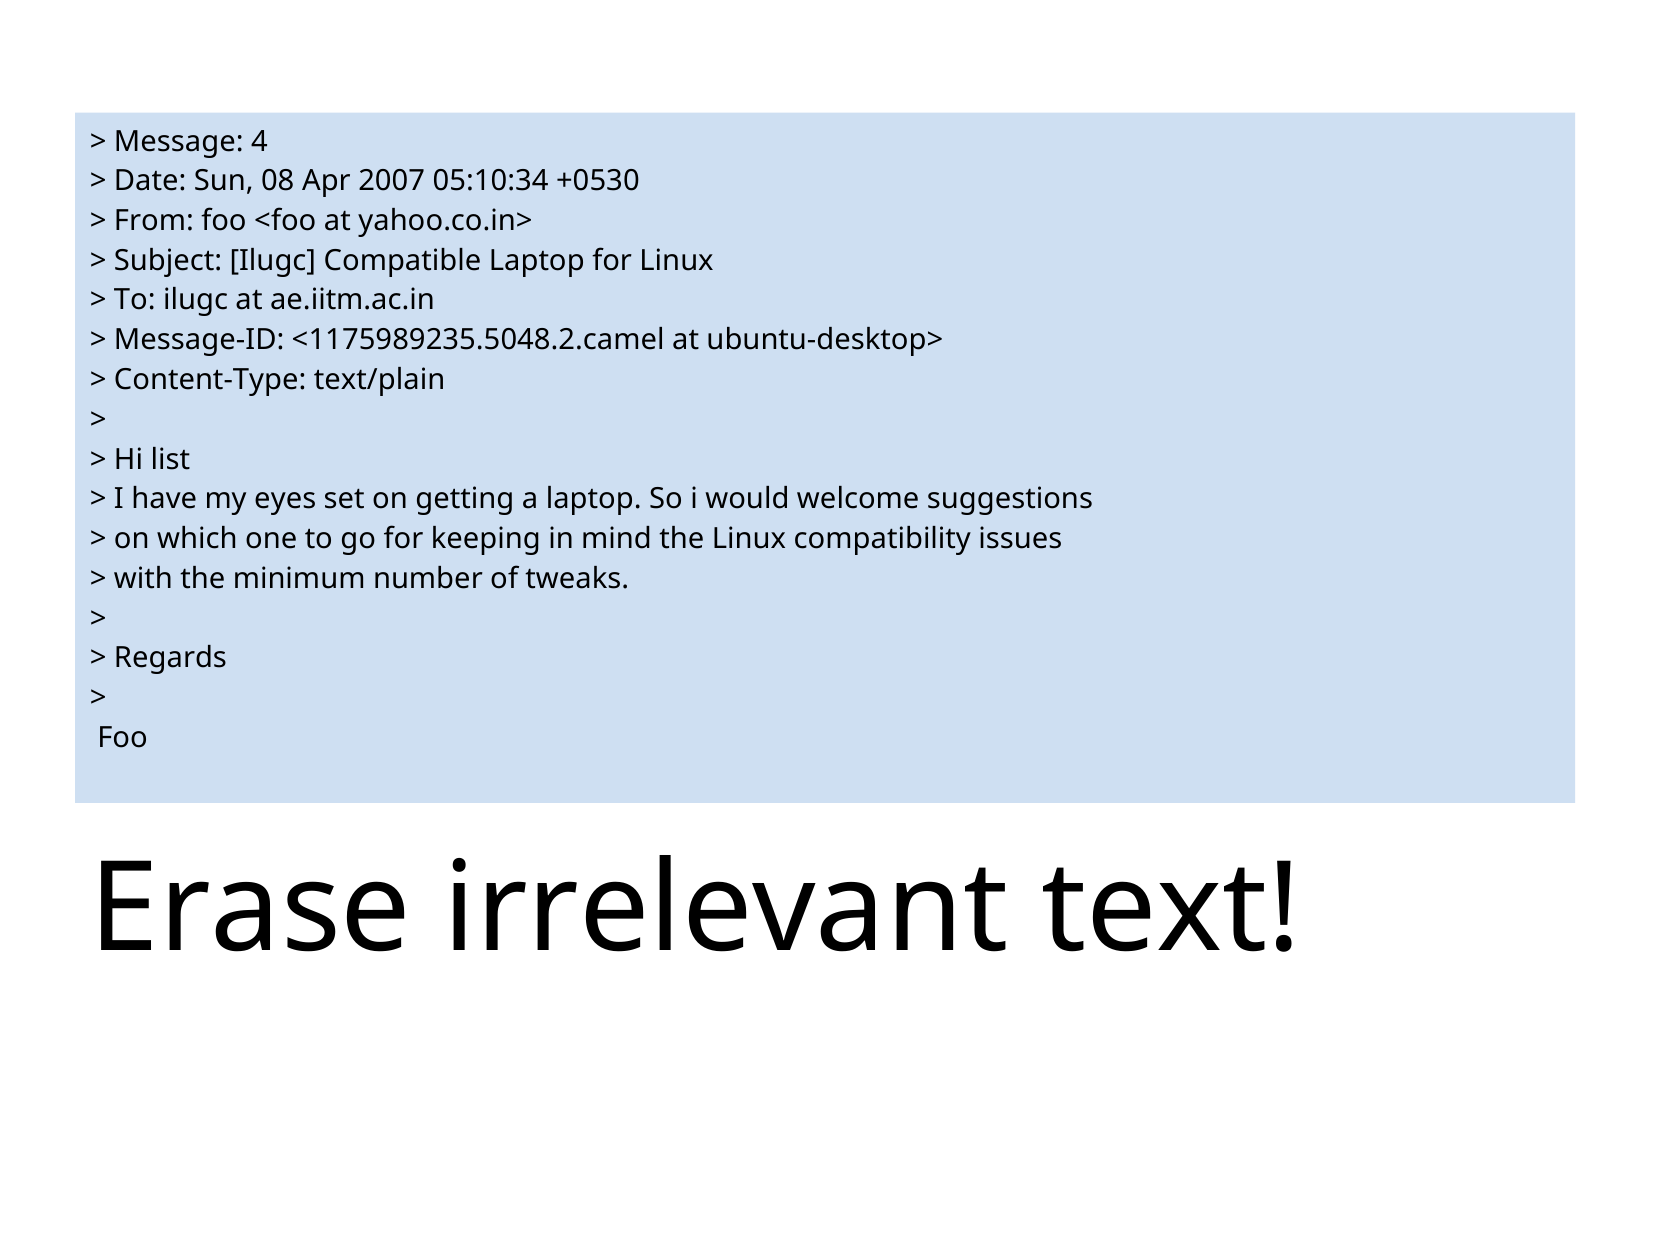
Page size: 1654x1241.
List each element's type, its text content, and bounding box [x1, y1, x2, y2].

text_box > Message: 4 > Date: Sun, 08 Apr 2007 05:10:34 +0530 > From: foo <foo at yahoo.co.in> > Subject: [Ilugc] Compatible Laptop for Linux > To: ilugc at ae.iitm.ac.in > Message-ID: <1175989235.5048.2.camel at ubuntu-desktop> > Content-Type: text/plain > > Hi list > I have my eyes set on getting a laptop. So i would welcome suggestions > on which one to go for keeping in mind the Linux compatibility issues > with the minimum number of tweaks. > > Regards > Foo [75, 112, 1576, 710]
text_box Erase irrelevant text! [75, 809, 1538, 971]
